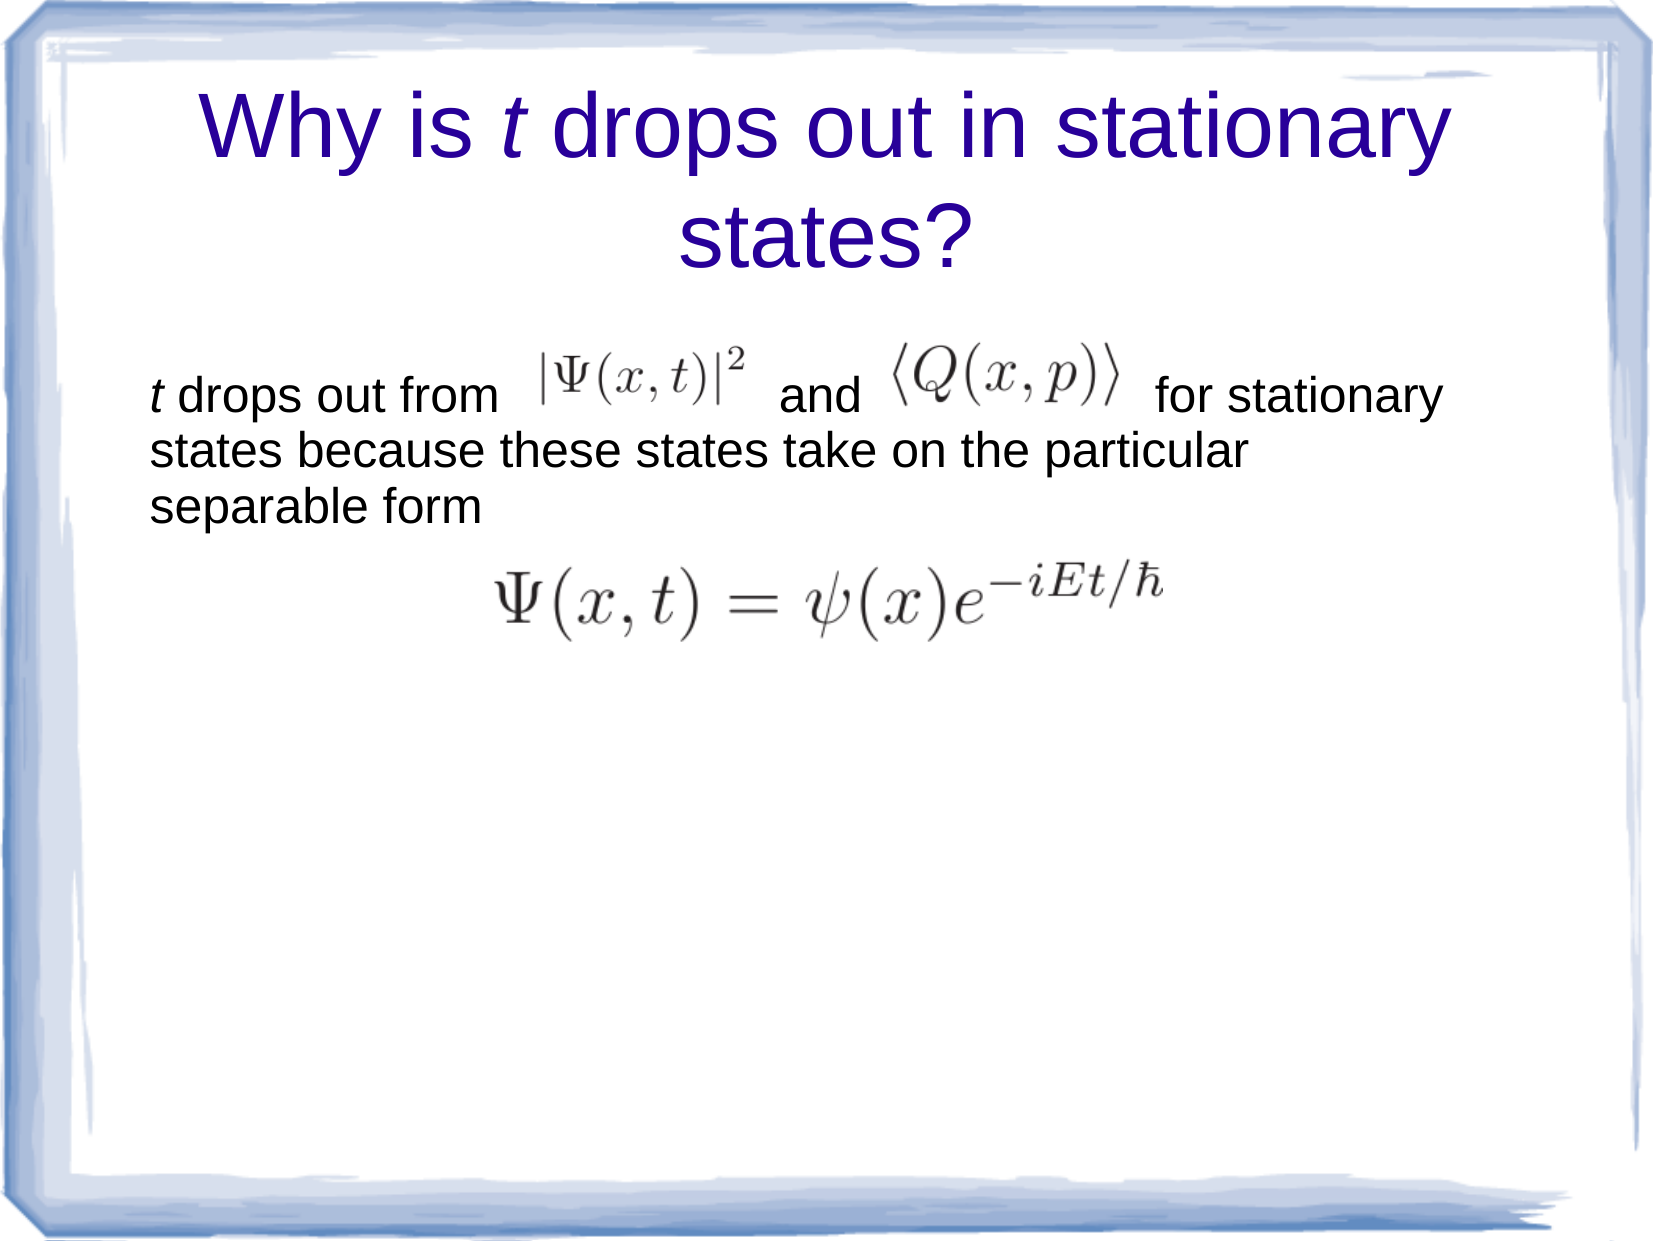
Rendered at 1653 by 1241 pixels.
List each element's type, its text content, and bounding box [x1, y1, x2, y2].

text_box t drops out from and for stationary states because these states take on the particular separable form [134, 360, 1485, 543]
subtitle [117, 324, 1571, 1144]
title Why is t drops out in stationary states? [118, 59, 1535, 286]
picture [0, 0, 1653, 1241]
